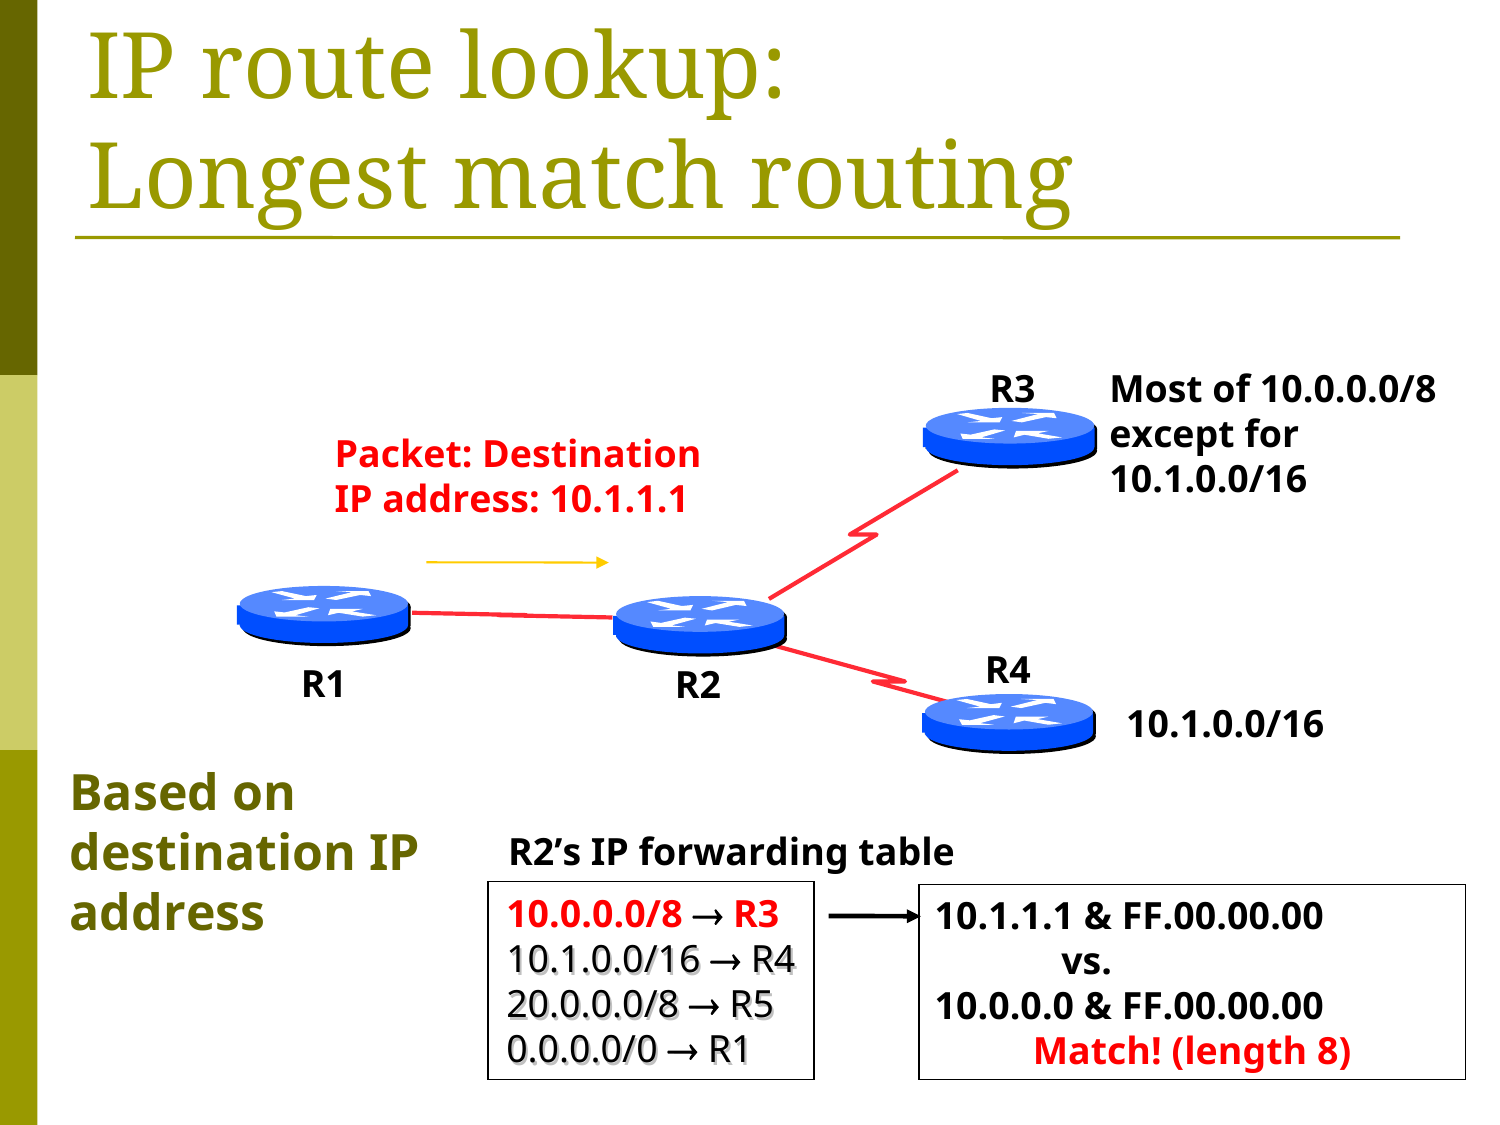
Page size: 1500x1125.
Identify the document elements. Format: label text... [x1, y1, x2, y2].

text_box [236, 585, 411, 647]
text_box [922, 695, 1096, 754]
text_box R3 [973, 357, 1052, 410]
text_box [922, 407, 1093, 469]
text_box R2’s IP forwarding table [489, 818, 974, 882]
text_box Most of 10.0.0.0/8 except for 10.1.0.0/16 [1093, 357, 1497, 509]
text_box Based on destination IP address [51, 751, 475, 950]
text_box 10.0.0.0/8  R3 10.1.0.0/16  R4 20.0.0.0/8  R5 0.0.0.0/0  R1 [487, 881, 815, 1080]
text_box Packet: Destination IP address: 10.1.1.1 [316, 421, 720, 530]
text_box R1 [283, 651, 366, 715]
title IP route lookup: Longest match routing [75, 0, 1394, 233]
text_box 10.1.1.1 & FF.00.00.00 vs. 10.0.0.0 & FF.00.00.00 Match! (length 8) [919, 884, 1466, 1080]
text_box R4 [969, 638, 1047, 699]
text_box 10.1.0.0/16 [1110, 692, 1341, 753]
text_box [613, 596, 788, 656]
text_box R2 [659, 653, 737, 714]
